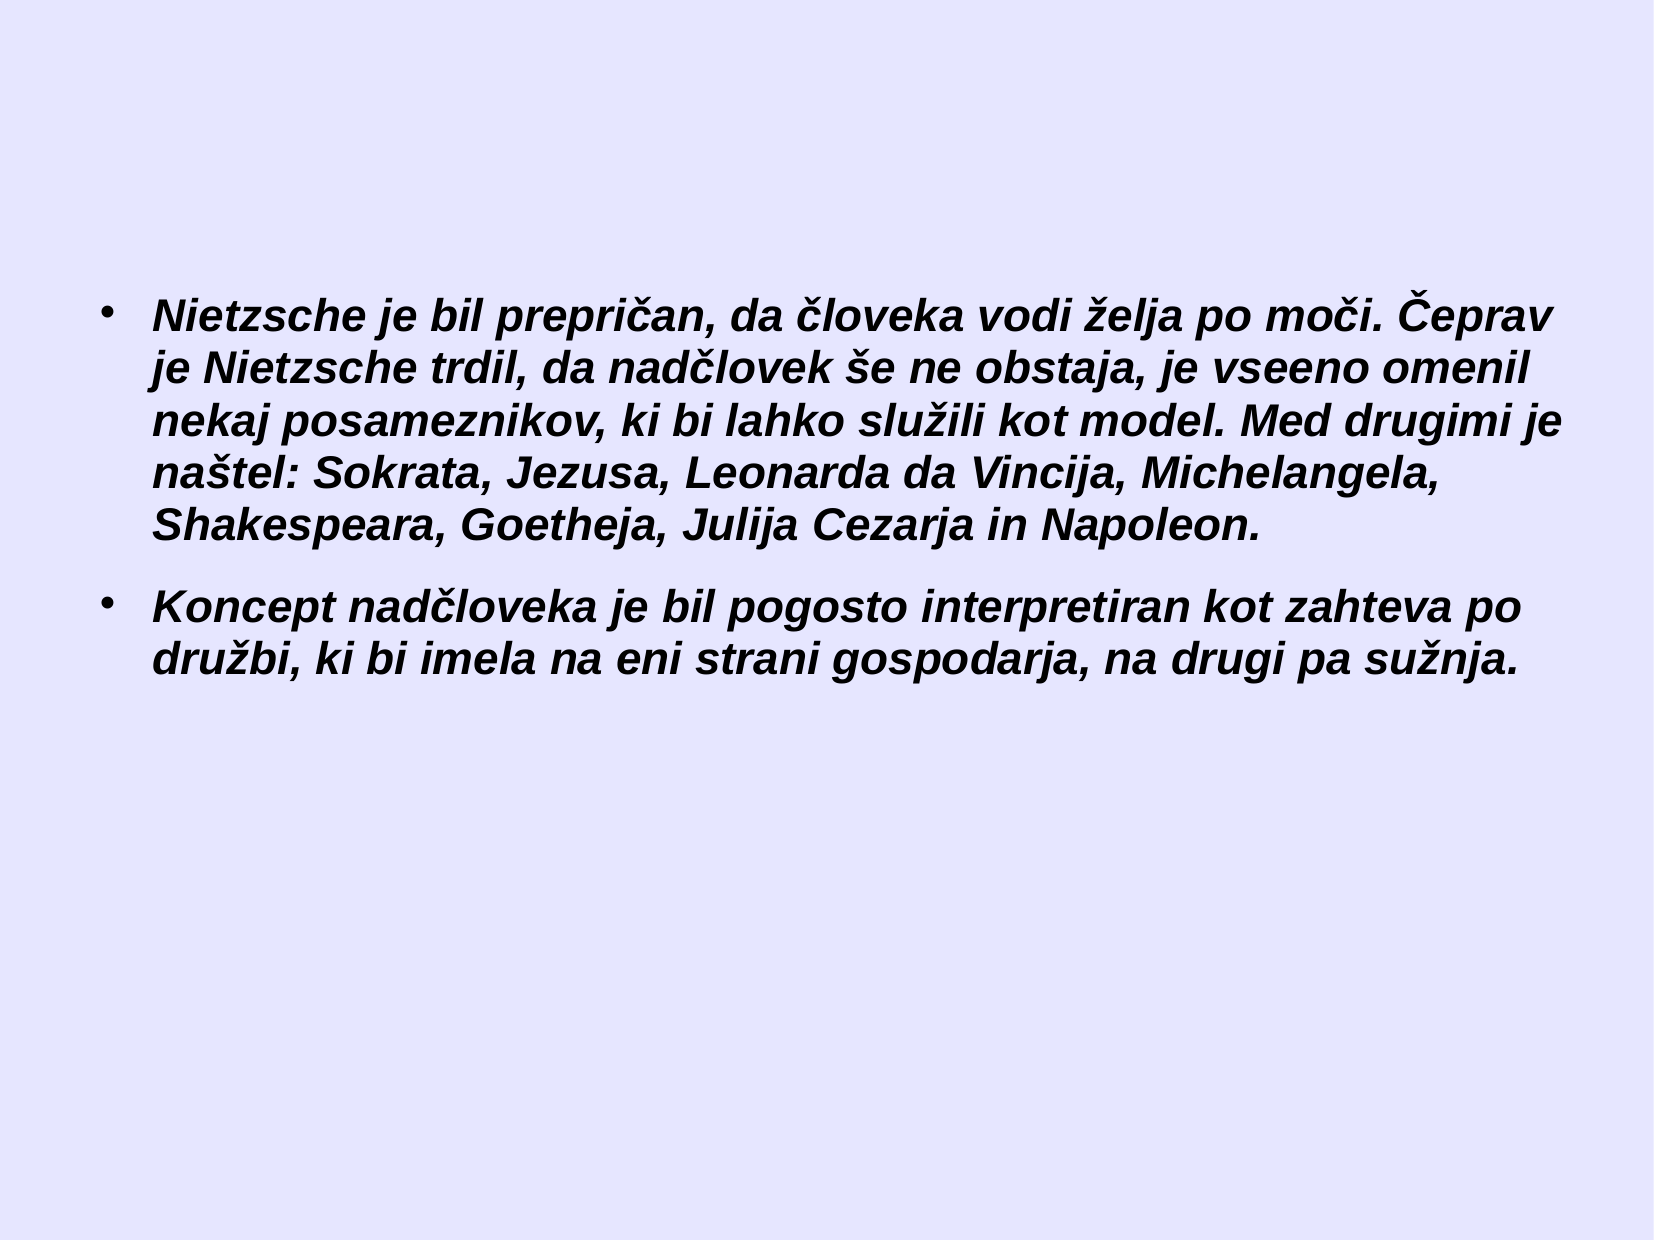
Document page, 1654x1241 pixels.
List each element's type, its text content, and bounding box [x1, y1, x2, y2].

list Nietzsche je bil prepričan, da človeka vodi želja po moči. Čeprav je Nietzsche trdil, da nadčlovek še ne obstaja, je vseeno omenil nekaj posameznikov, ki bi lahko služili kot model. Med drugimi je naštel: Sokrata, Jezusa, Leonarda da Vincija, Michelangela, Shakespeara, Goetheja, Julija Cezarja in Napoleon. Koncept nadčloveka je bil pogosto interpretiran kot zahteva po družbi, ki bi imela na eni strani gospodarja, na drugi pa sužnja. [82, 290, 1571, 1109]
